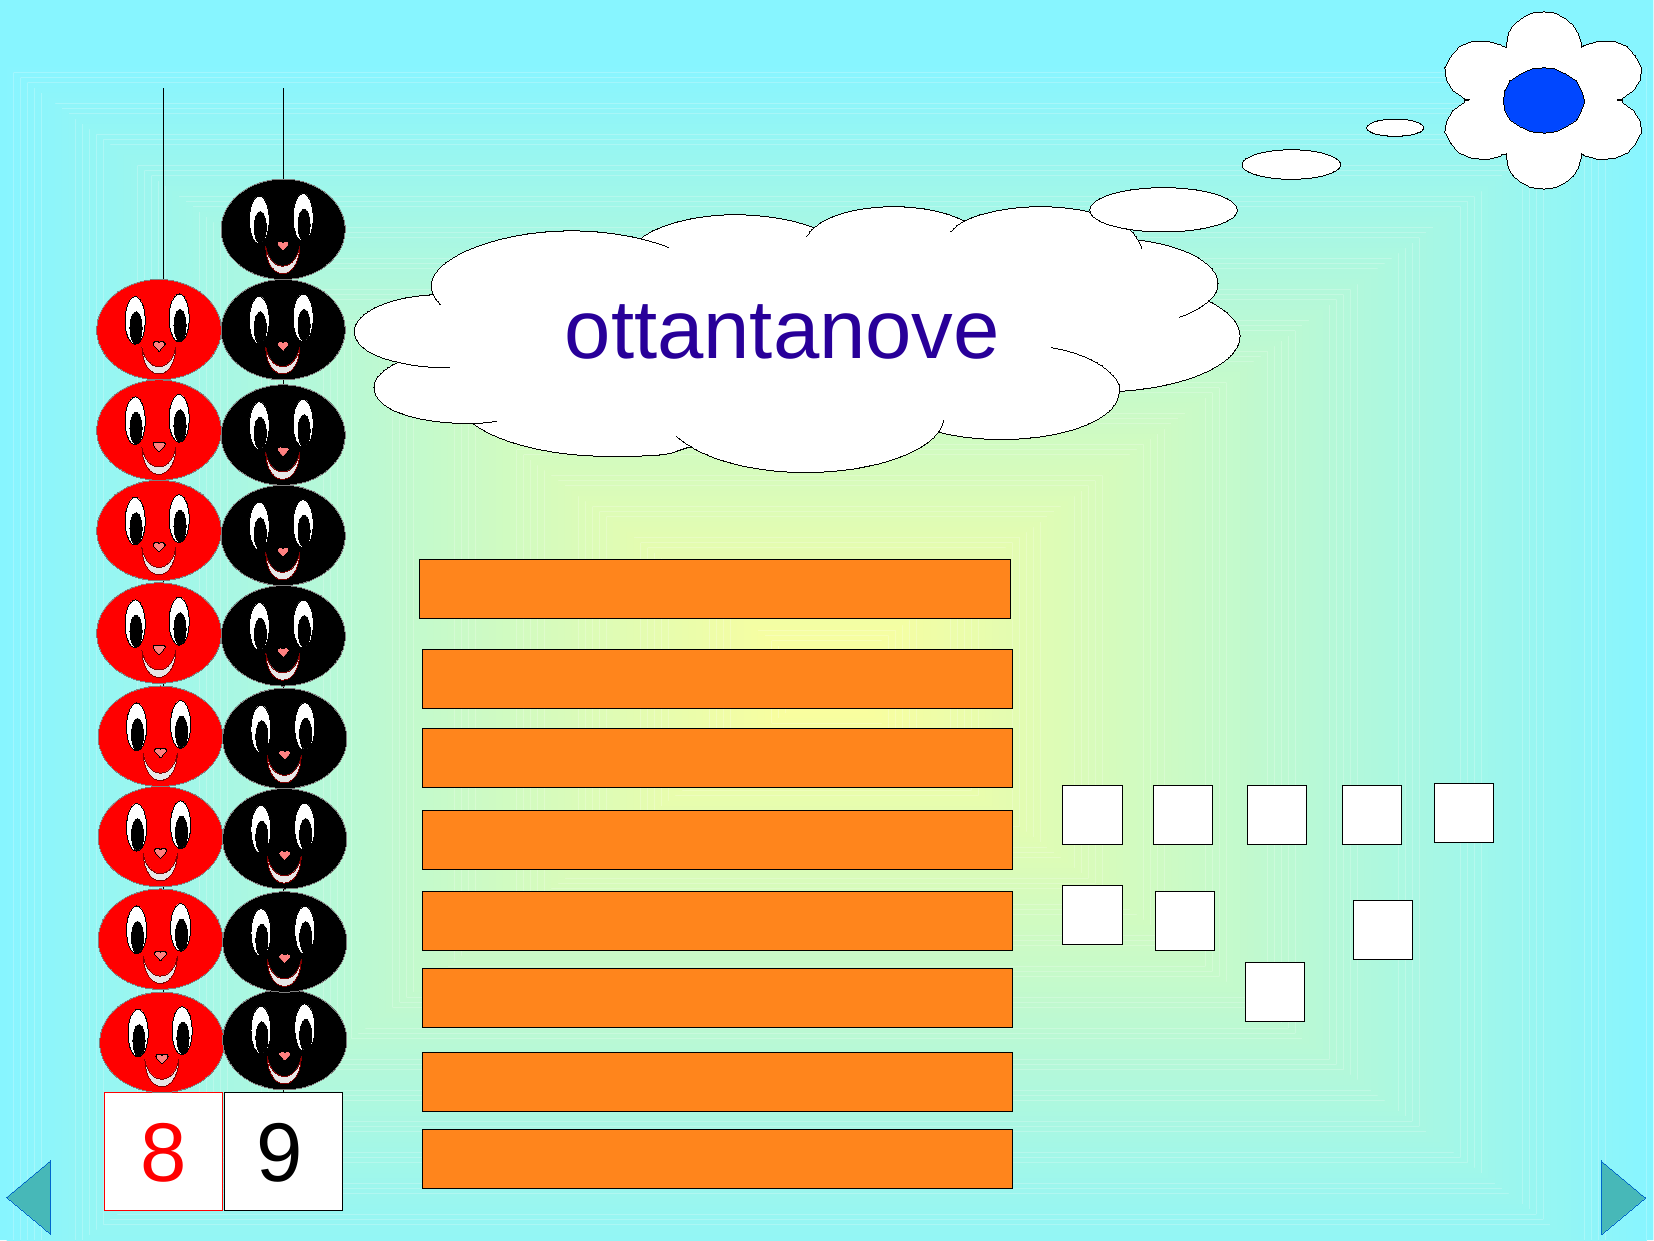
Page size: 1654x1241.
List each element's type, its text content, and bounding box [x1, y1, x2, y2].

text_box [1245, 962, 1305, 1022]
text_box [422, 968, 1013, 1028]
text_box [96, 179, 346, 687]
text_box [1353, 900, 1413, 960]
text_box [1247, 785, 1307, 845]
text_box 8 9 [88, 1098, 355, 1207]
text_box [224, 1092, 343, 1098]
text_box [1342, 785, 1402, 845]
text_box [1153, 785, 1213, 845]
text_box [1366, 119, 1424, 137]
text_box [1434, 783, 1494, 843]
text_box [422, 891, 1013, 951]
text_box [422, 728, 1013, 788]
text_box [6, 1160, 51, 1235]
text_box [1601, 1160, 1646, 1235]
text_box [1242, 149, 1341, 180]
text_box [1155, 891, 1215, 951]
text_box [98, 888, 347, 1098]
text_box [1062, 785, 1123, 845]
text_box [422, 649, 1013, 709]
text_box [1444, 11, 1642, 190]
text_box [422, 1129, 1013, 1189]
text_box [419, 559, 1011, 619]
text_box [422, 810, 1013, 870]
text_box [104, 1207, 223, 1211]
text_box [224, 1207, 343, 1211]
text_box [354, 187, 1241, 473]
text_box [98, 685, 347, 890]
text_box [422, 1052, 1013, 1112]
text_box [1062, 885, 1123, 945]
text_box ottantanove [472, 276, 1093, 384]
